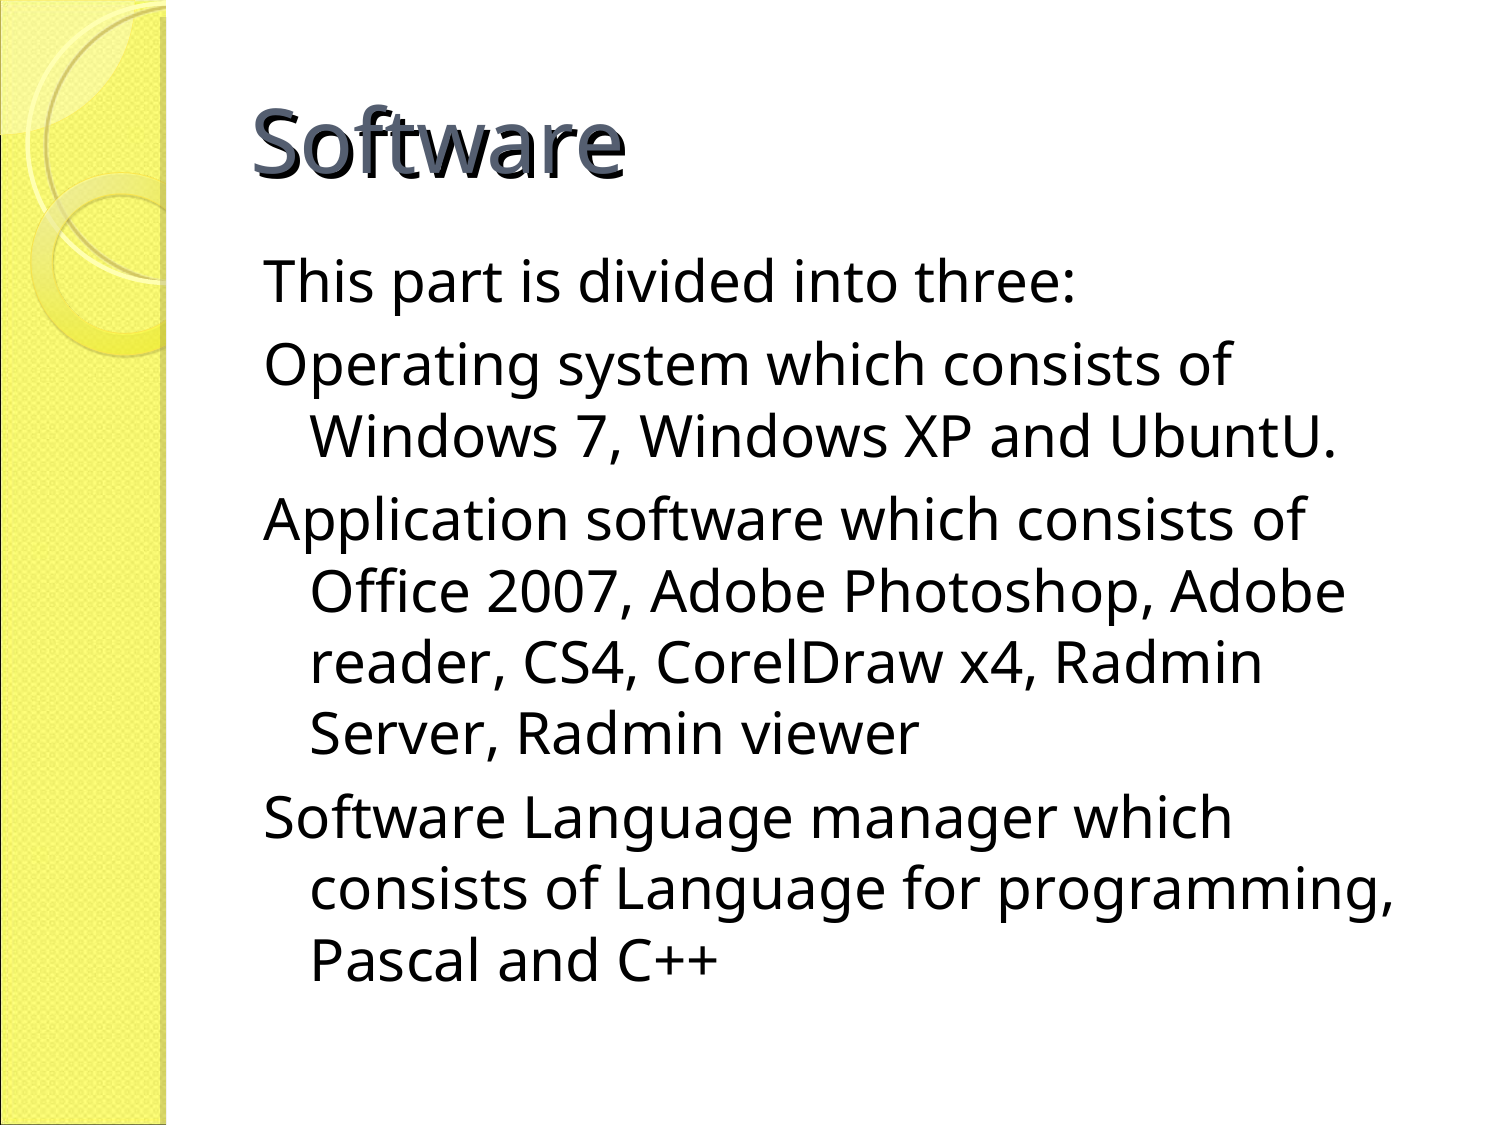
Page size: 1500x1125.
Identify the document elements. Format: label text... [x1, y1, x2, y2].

picture [0, 11, 166, 1125]
picture [136, 0, 166, 4]
title Software [235, 45, 1466, 233]
list This part is divided into three: Operating system which consists of Windows 7, Windows XP and UbuntU. Application software which consists of Office 2007, Adobe Photoshop, Adobe reader, CS4, CorelDraw x4, Radmin Server, Radmin viewer Software Language manager which consists of Language for programming, Pascal and C++ [235, 237, 1466, 1093]
